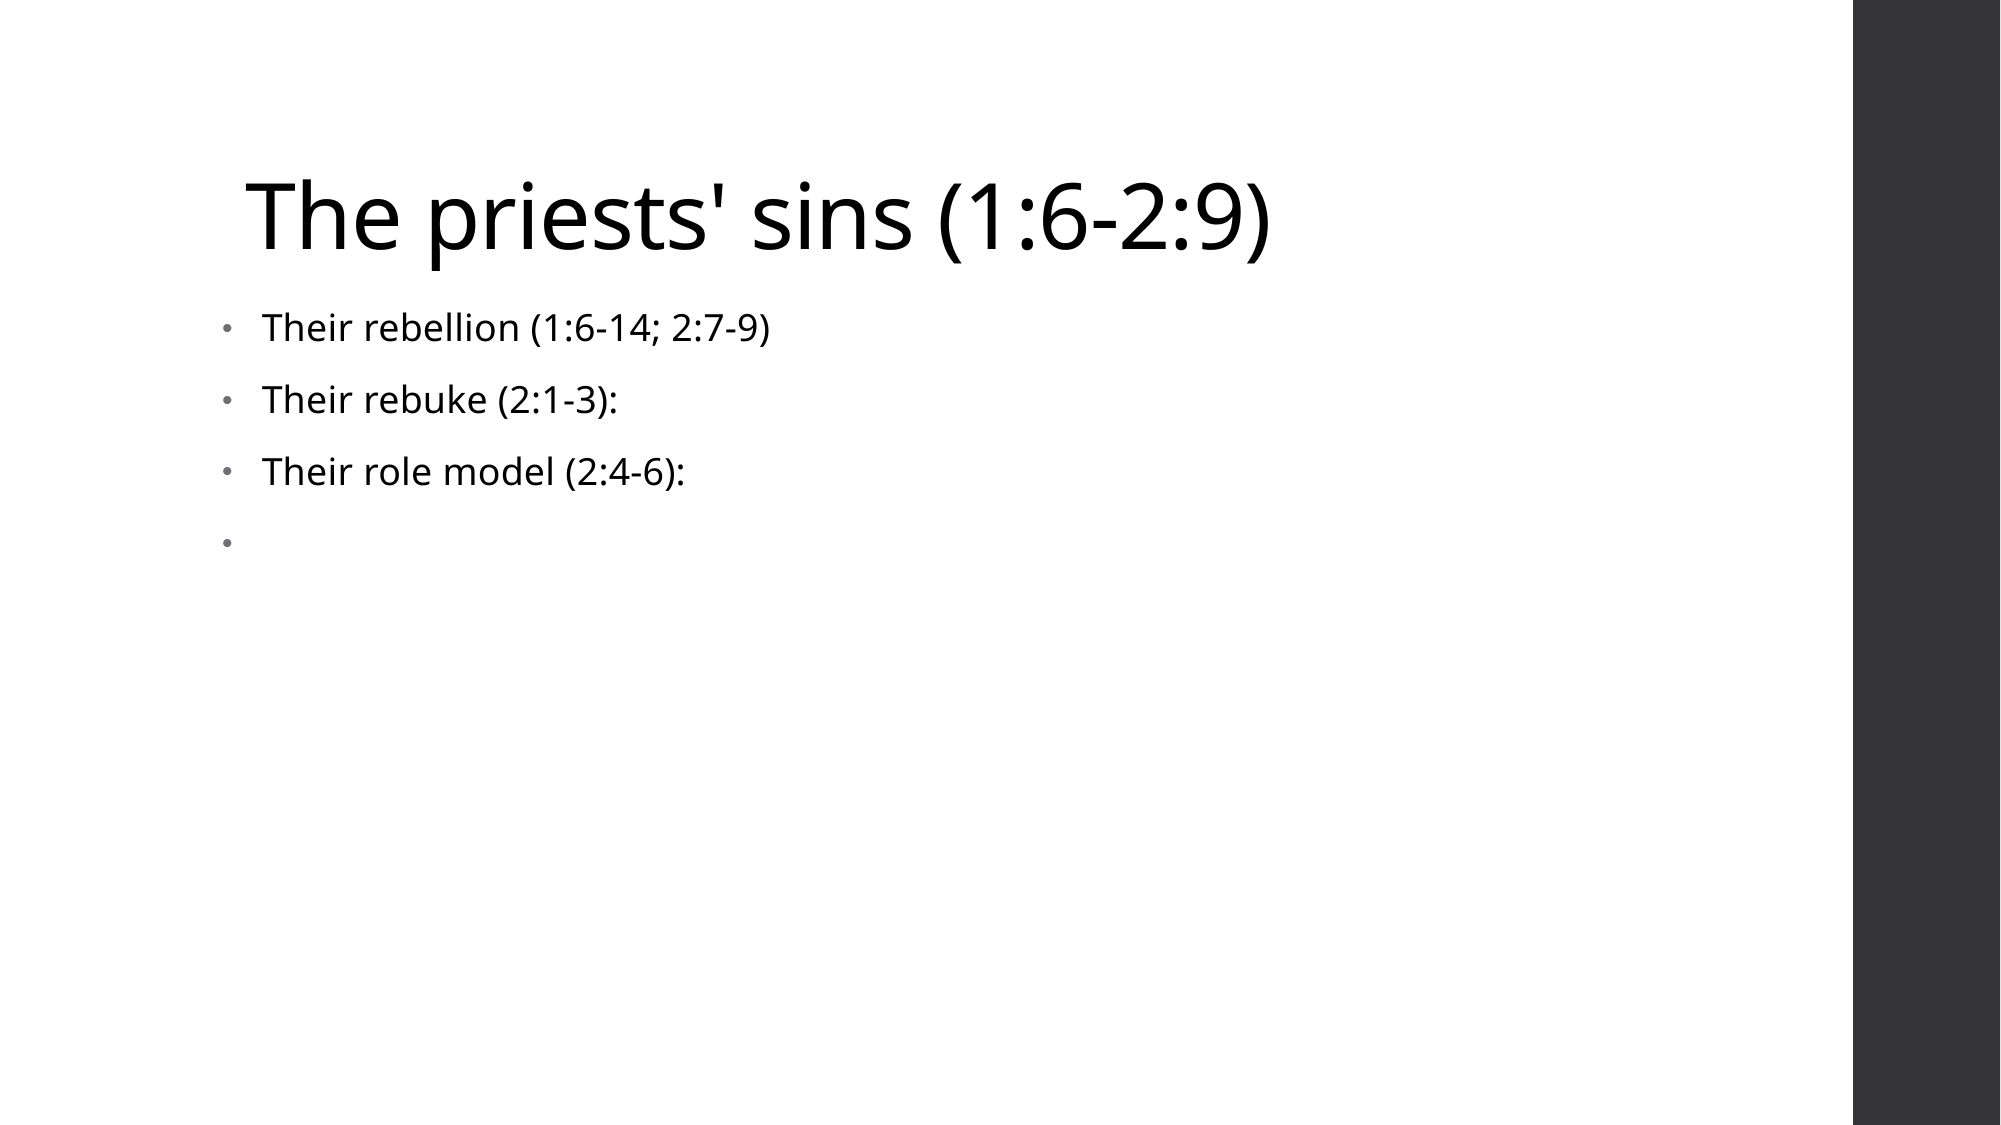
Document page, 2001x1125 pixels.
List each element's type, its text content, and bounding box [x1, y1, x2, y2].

title The priests' sins (1:6-2:9) [206, 60, 1797, 278]
list Their rebellion (1:6-14; 2:7-9) Their rebuke (2:1-3): Their role model (2:4-6): [206, 299, 1617, 1014]
